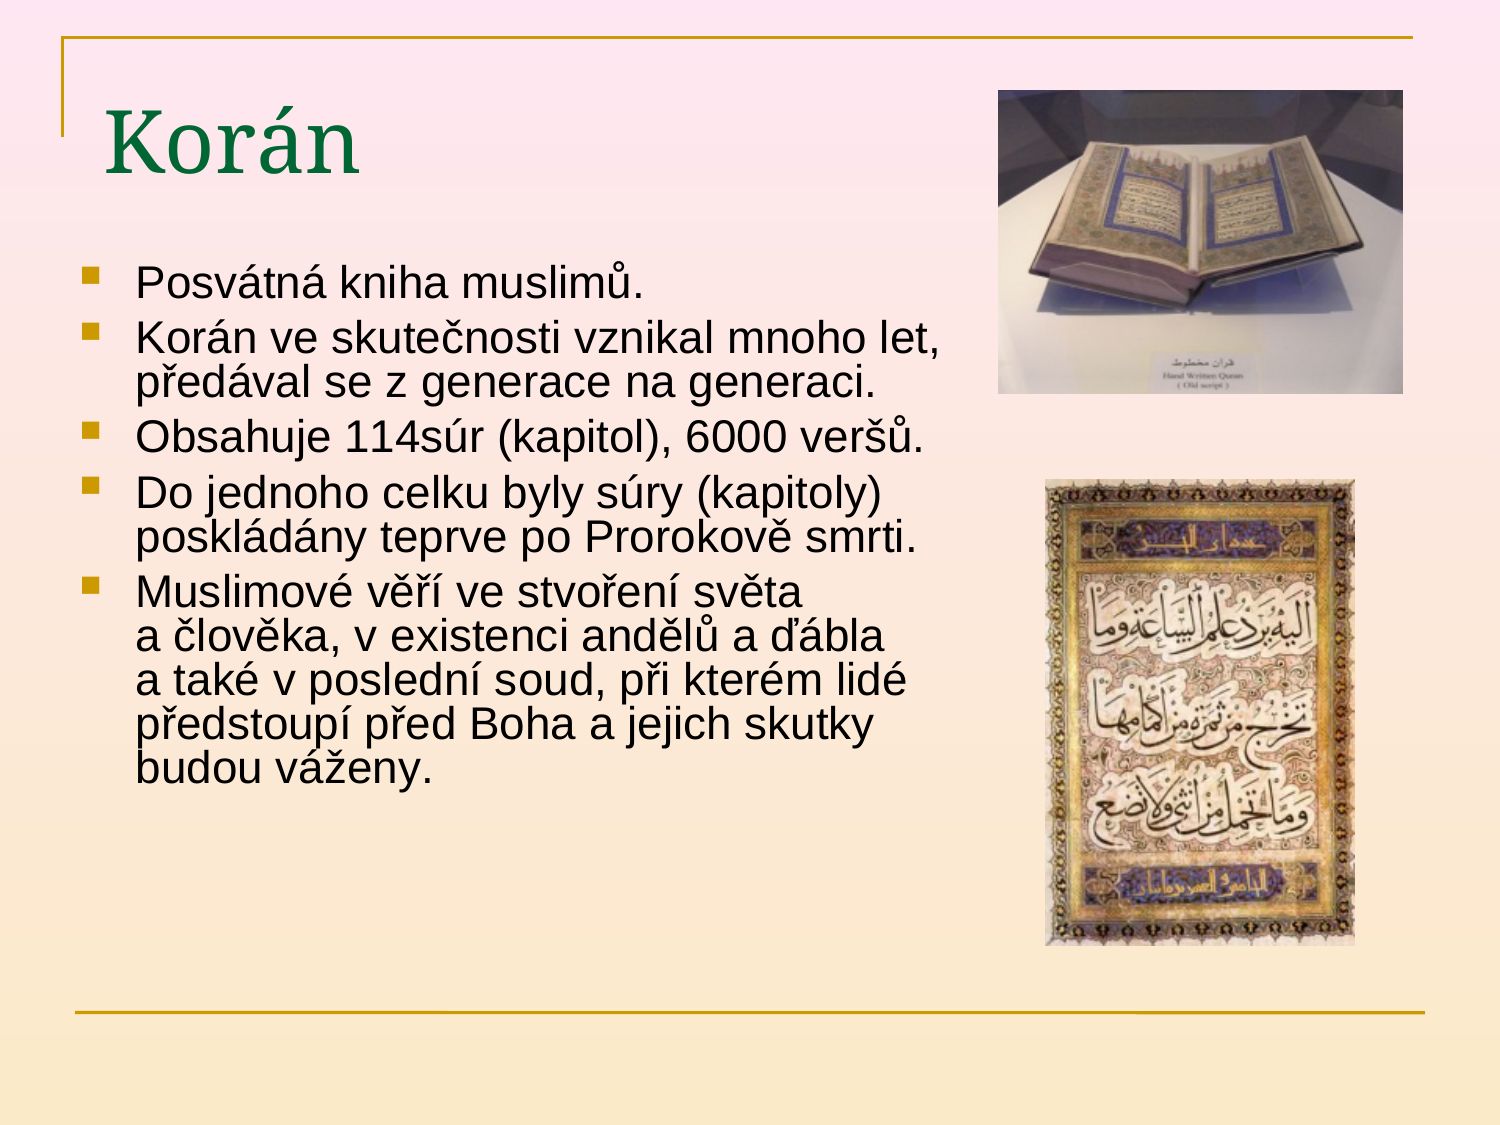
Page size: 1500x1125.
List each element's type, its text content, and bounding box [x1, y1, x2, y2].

title Korán [88, 78, 1439, 266]
picture [998, 90, 1403, 394]
picture [1045, 479, 1355, 946]
list Posvátná kniha muslimů. Korán ve skutečnosti vznikal mnoho let, předával se z generace na generaci. Obsahuje 114súr (kapitol), 6000 veršů. Do jednoho celku byly súry (kapitoly) poskládány teprve po Prorokově smrti. Muslimové věří ve stvoření světa a člověka, v existenci andělů a ďábla a také v poslední soud, při kterém lidé předstoupí před Boha a jejich skutky budou váženy. [64, 255, 1024, 858]
